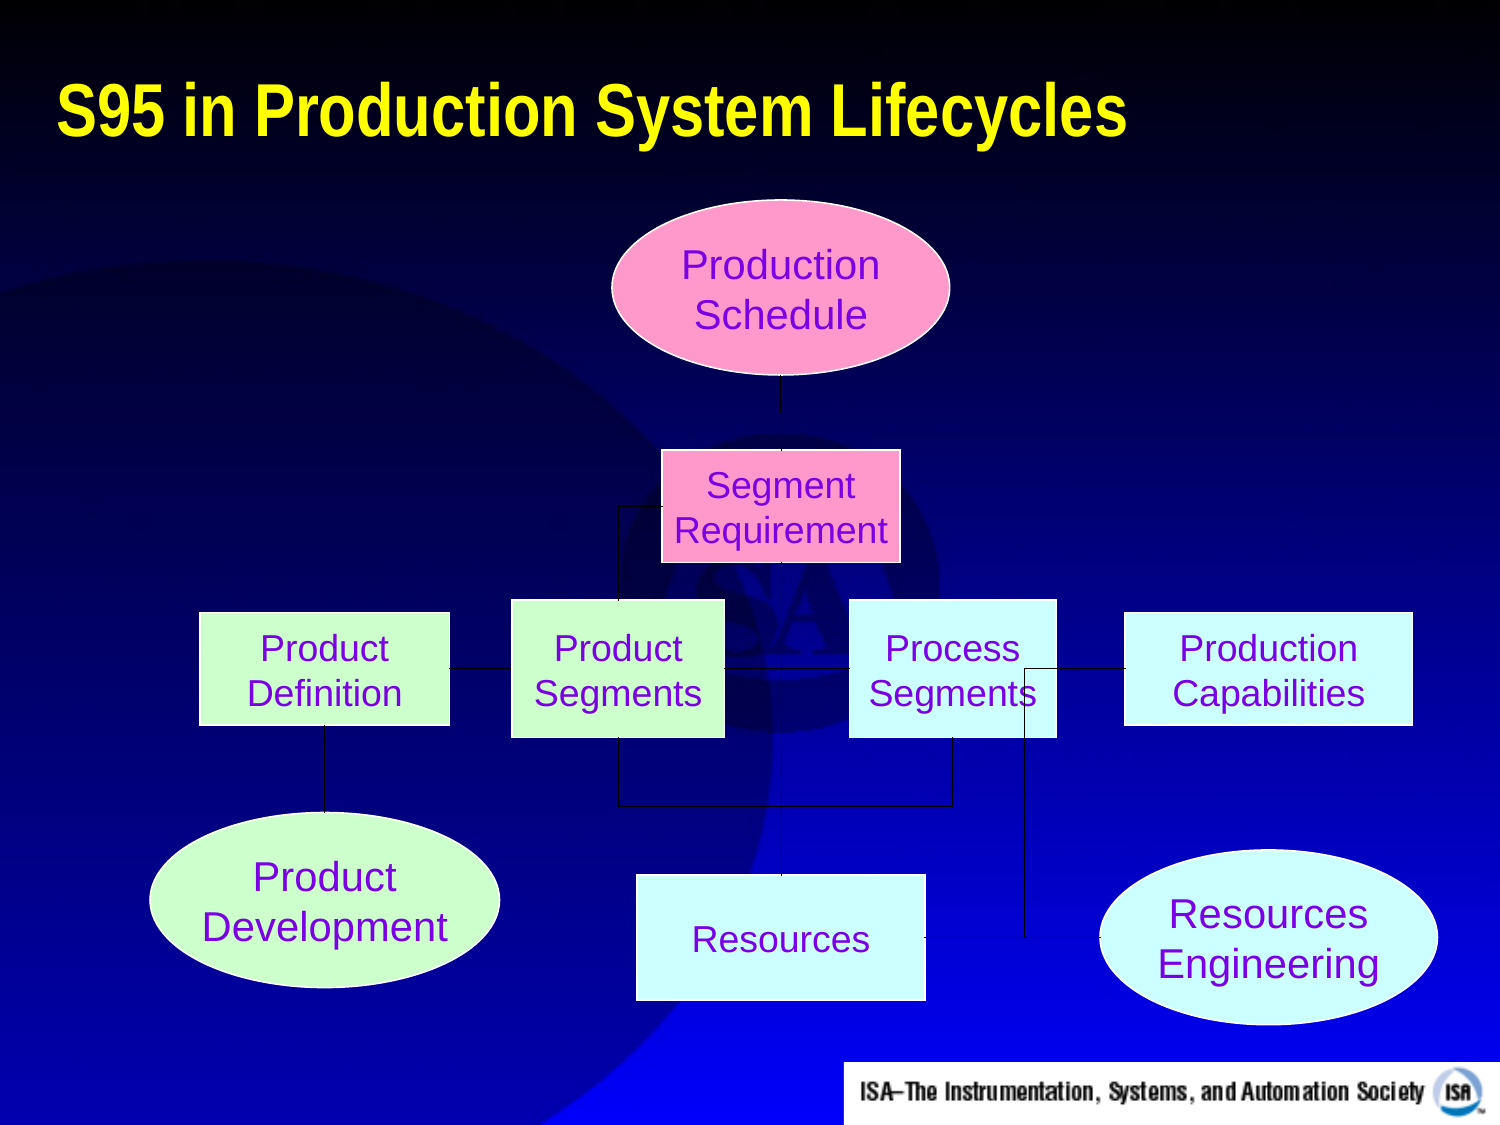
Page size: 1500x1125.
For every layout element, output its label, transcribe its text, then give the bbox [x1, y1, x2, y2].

picture [0, 0, 1500, 1125]
text_box Product Definition [200, 612, 450, 725]
text_box Production Schedule [611, 199, 950, 375]
text_box Segment Requirement [662, 449, 901, 563]
text_box Resources [637, 875, 925, 1000]
text_box Process Segments [1025, 669, 1057, 738]
title S95 in Production System Lifecycles [41, 12, 1463, 201]
text_box Product Development [150, 812, 500, 988]
text_box Resources Engineering [1099, 849, 1438, 1025]
text_box Process Segments [849, 600, 1057, 738]
text_box Production Capabilities [1125, 612, 1413, 725]
text_box Product Segments [512, 600, 725, 738]
